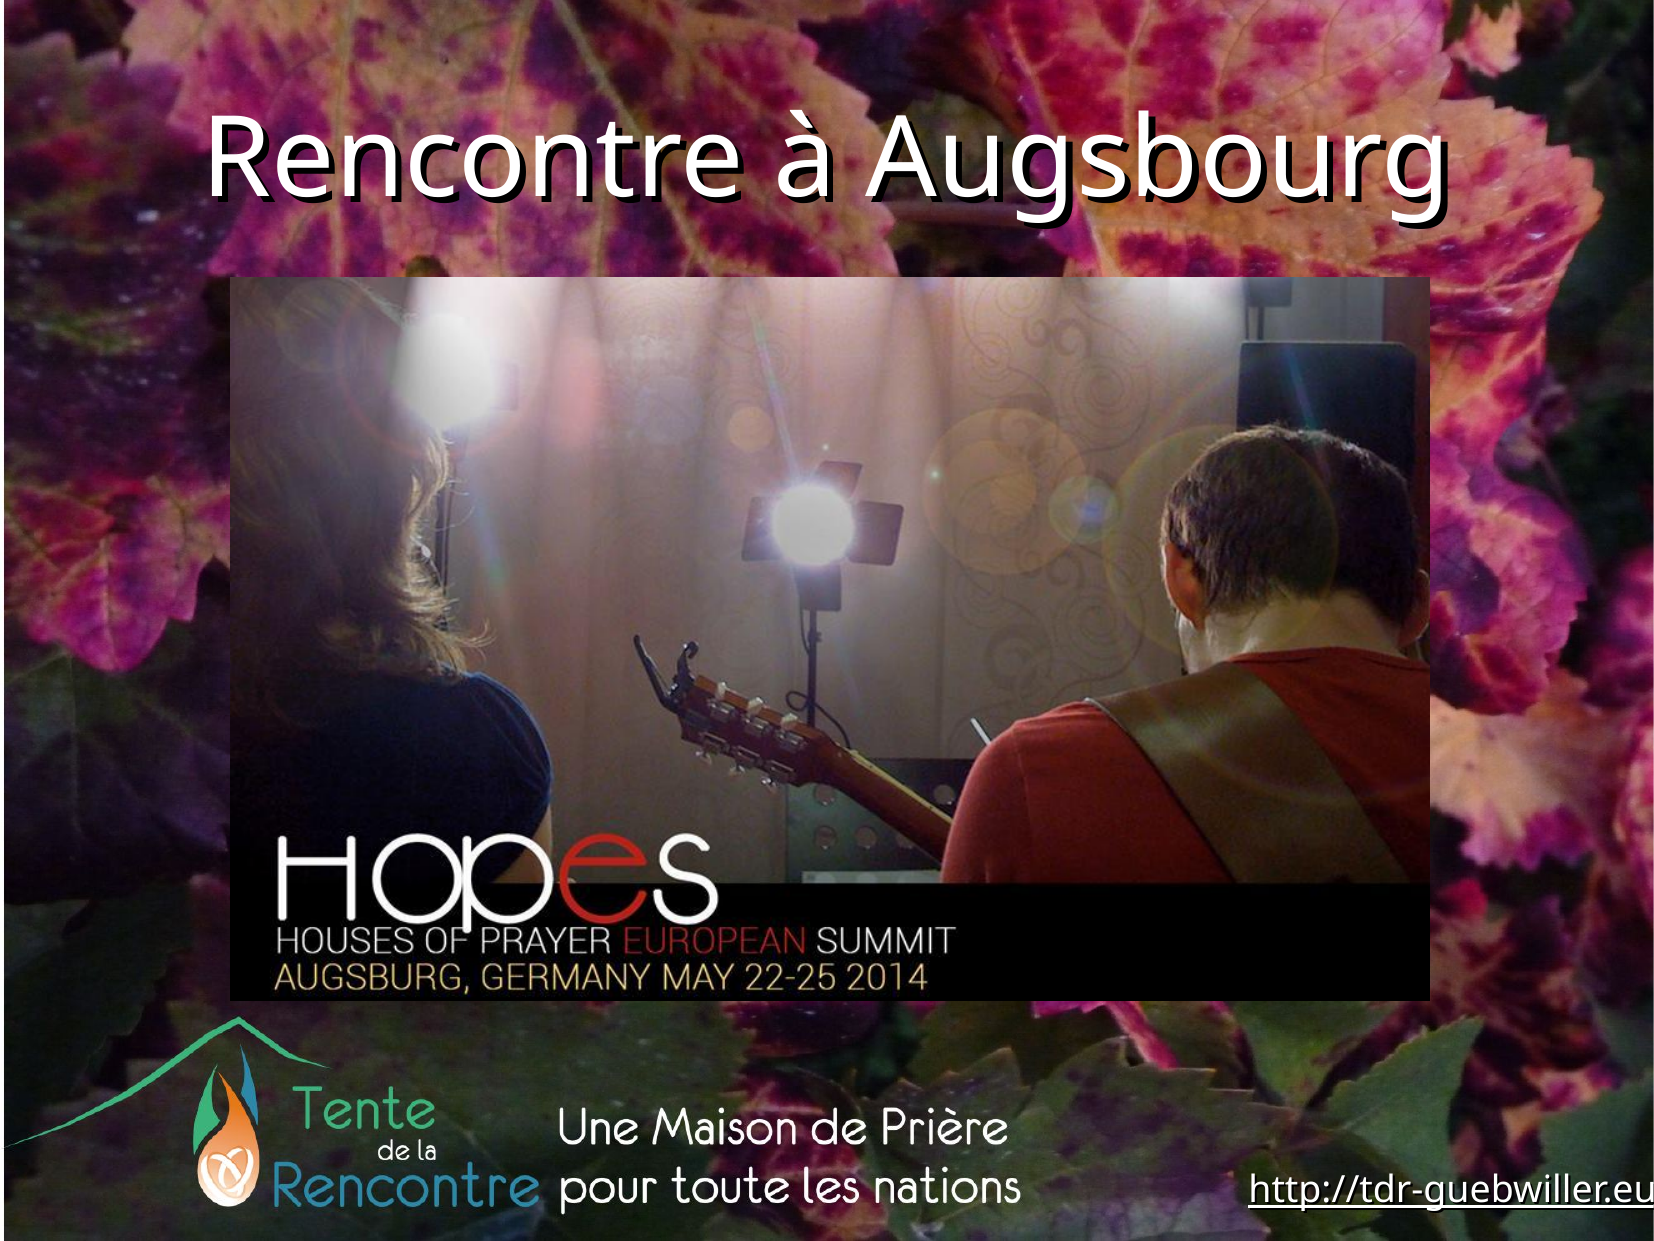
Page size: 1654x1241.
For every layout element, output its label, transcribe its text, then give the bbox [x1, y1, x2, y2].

picture [1430, 1186, 1440, 1200]
picture [1306, 1186, 1316, 1200]
title Rencontre à Augsbourg [82, 49, 1571, 257]
picture [0, 0, 1654, 1241]
